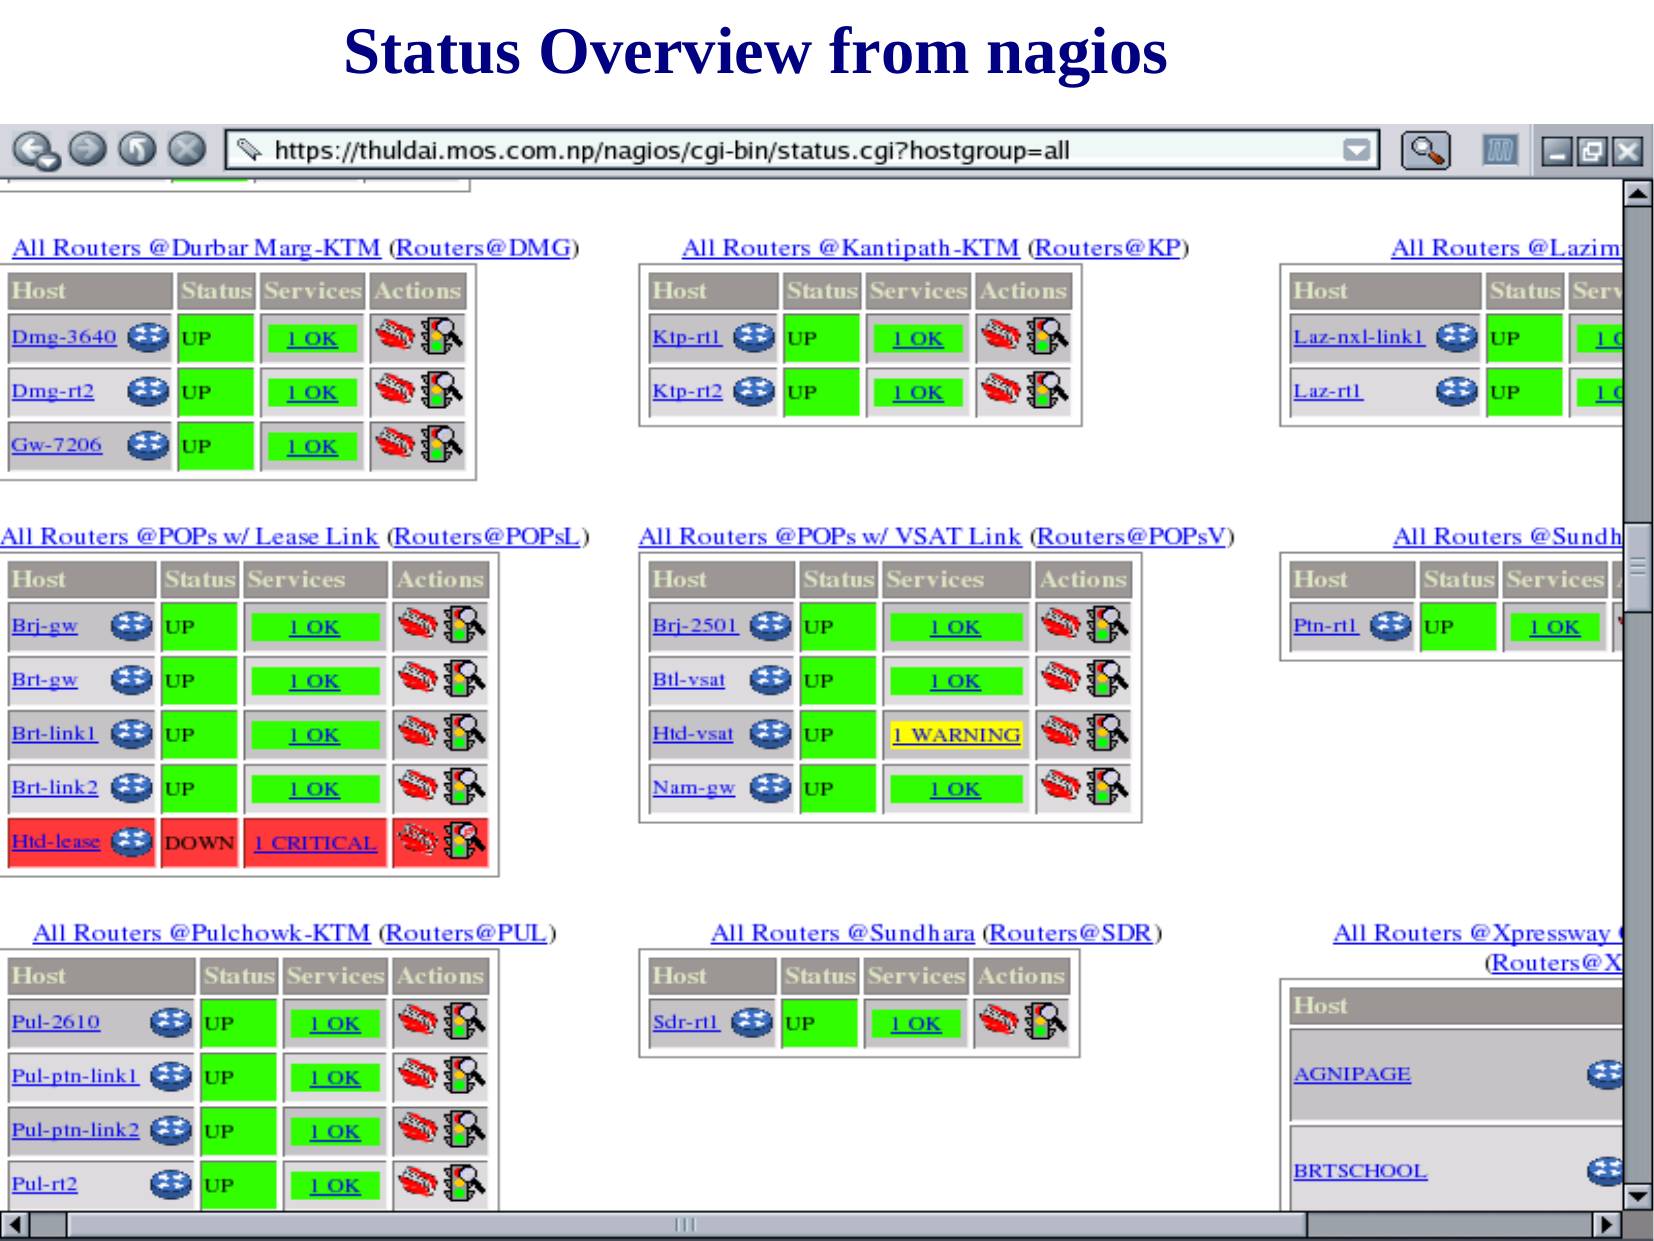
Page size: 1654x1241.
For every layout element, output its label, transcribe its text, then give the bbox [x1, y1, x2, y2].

picture [0, 124, 1654, 1241]
text_box Status Overview from nagios [119, 0, 1395, 103]
